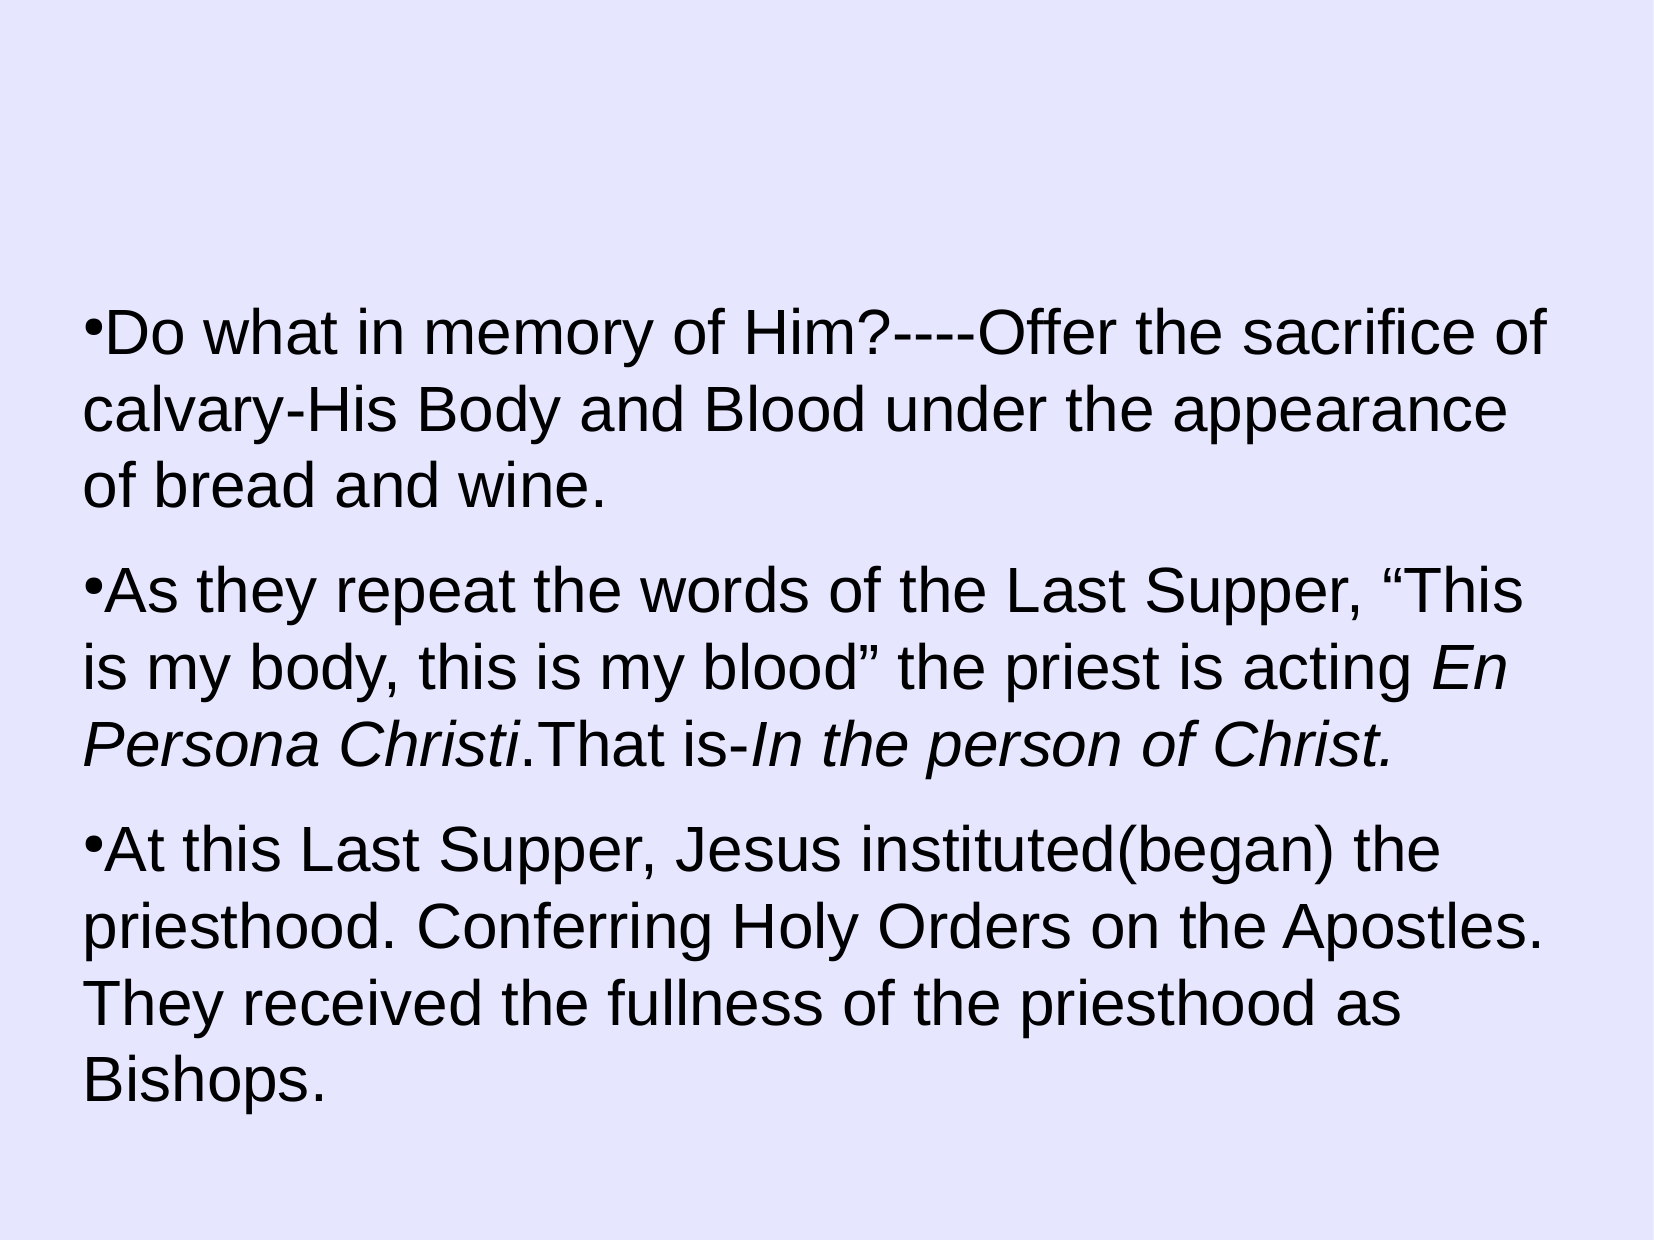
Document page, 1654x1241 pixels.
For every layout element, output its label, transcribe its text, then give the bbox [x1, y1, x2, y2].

list Do what in memory of Him?----Offer the sacrifice of calvary-His Body and Blood under the appearance of bread and wine. As they repeat the words of the Last Supper, “This is my body, this is my blood” the priest is acting En Persona Christi.That is-In the person of Christ. At this Last Supper, Jesus instituted(began) the priesthood. Conferring Holy Orders on the Apostles. They received the fullness of the priesthood as Bishops. [82, 290, 1571, 1172]
